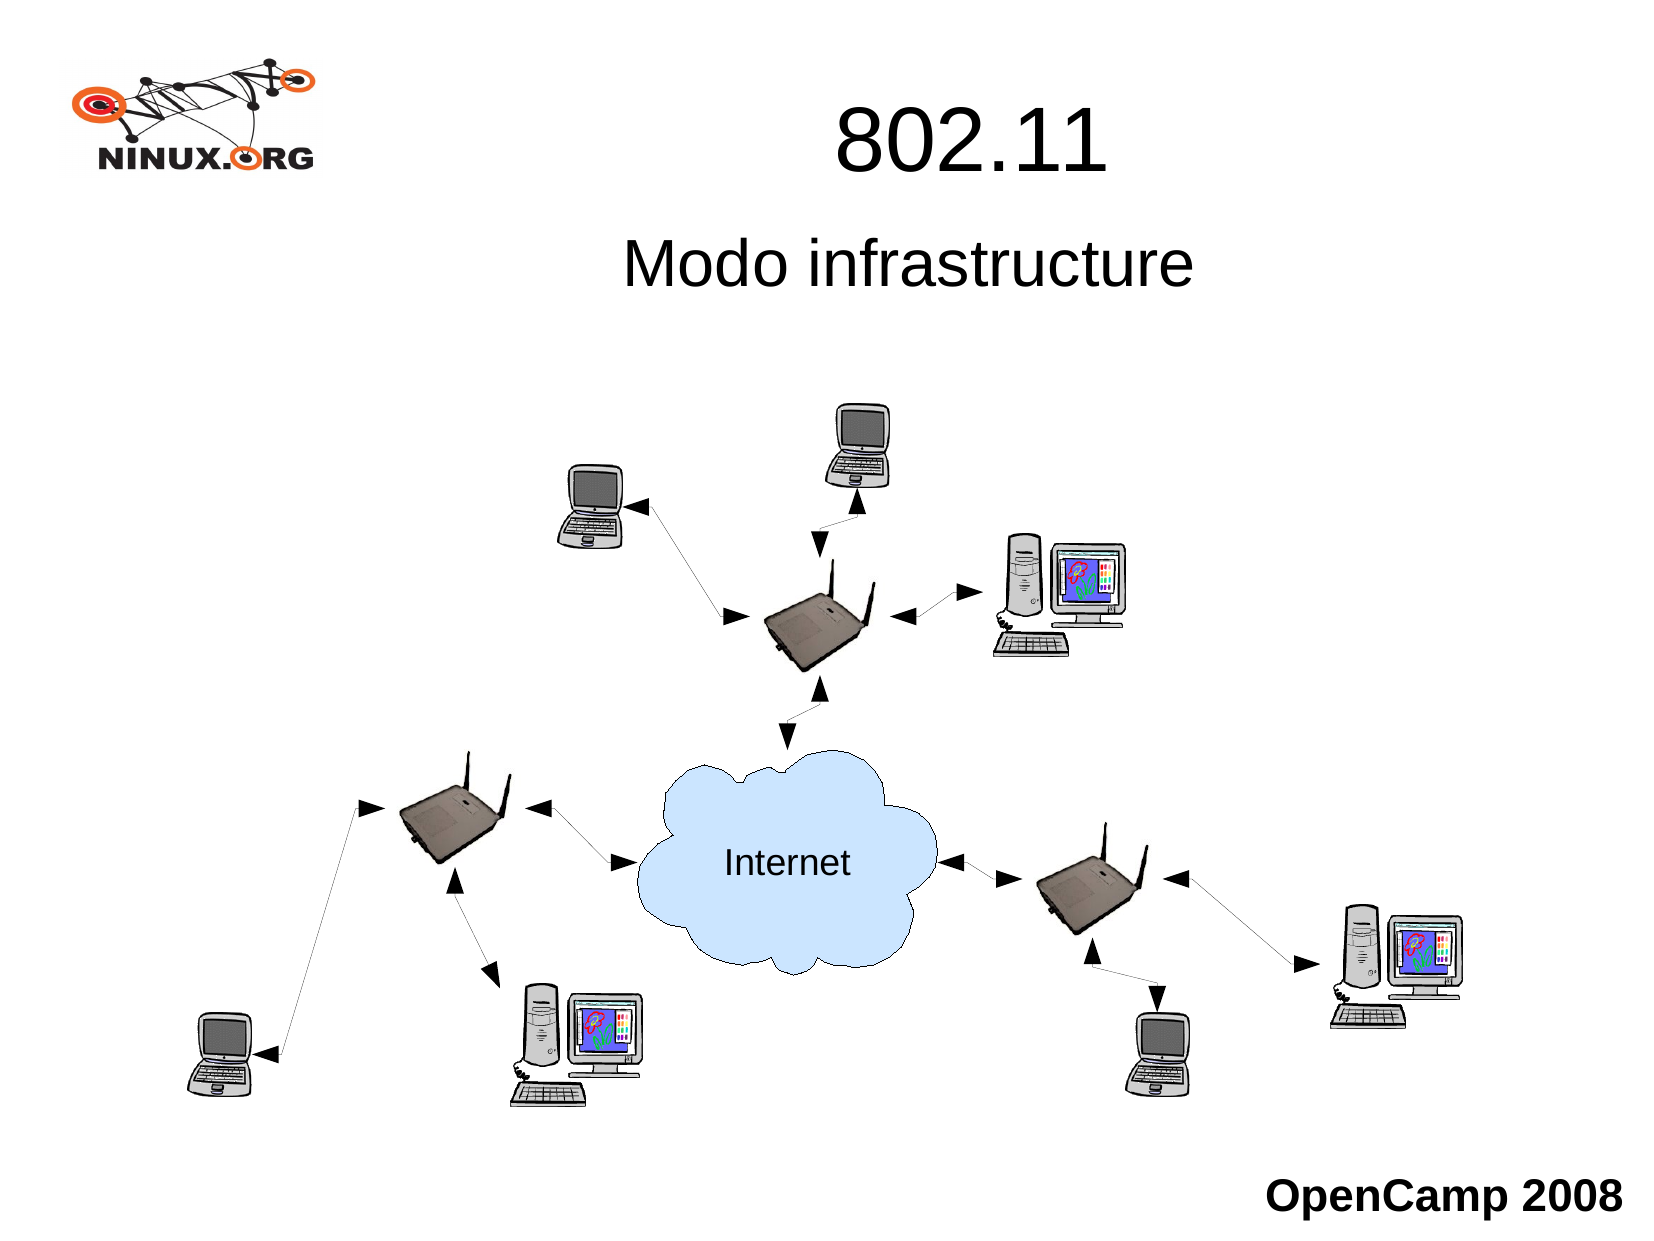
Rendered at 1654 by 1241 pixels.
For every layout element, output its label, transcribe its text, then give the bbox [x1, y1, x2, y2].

picture [187, 1012, 252, 1097]
picture [1125, 1012, 1190, 1097]
picture [557, 464, 623, 550]
picture [385, 749, 526, 867]
text_box OpenCamp 2008 [1237, 1162, 1651, 1237]
picture [825, 403, 890, 488]
text_box Internet [637, 750, 938, 976]
picture [1022, 820, 1163, 938]
picture [500, 978, 643, 1107]
subtitle Modo infrastructure [165, 189, 1654, 338]
picture [983, 528, 1126, 657]
picture [1320, 899, 1463, 1029]
title 802.11 [383, 43, 1565, 189]
picture [750, 557, 890, 676]
picture [59, 58, 323, 178]
